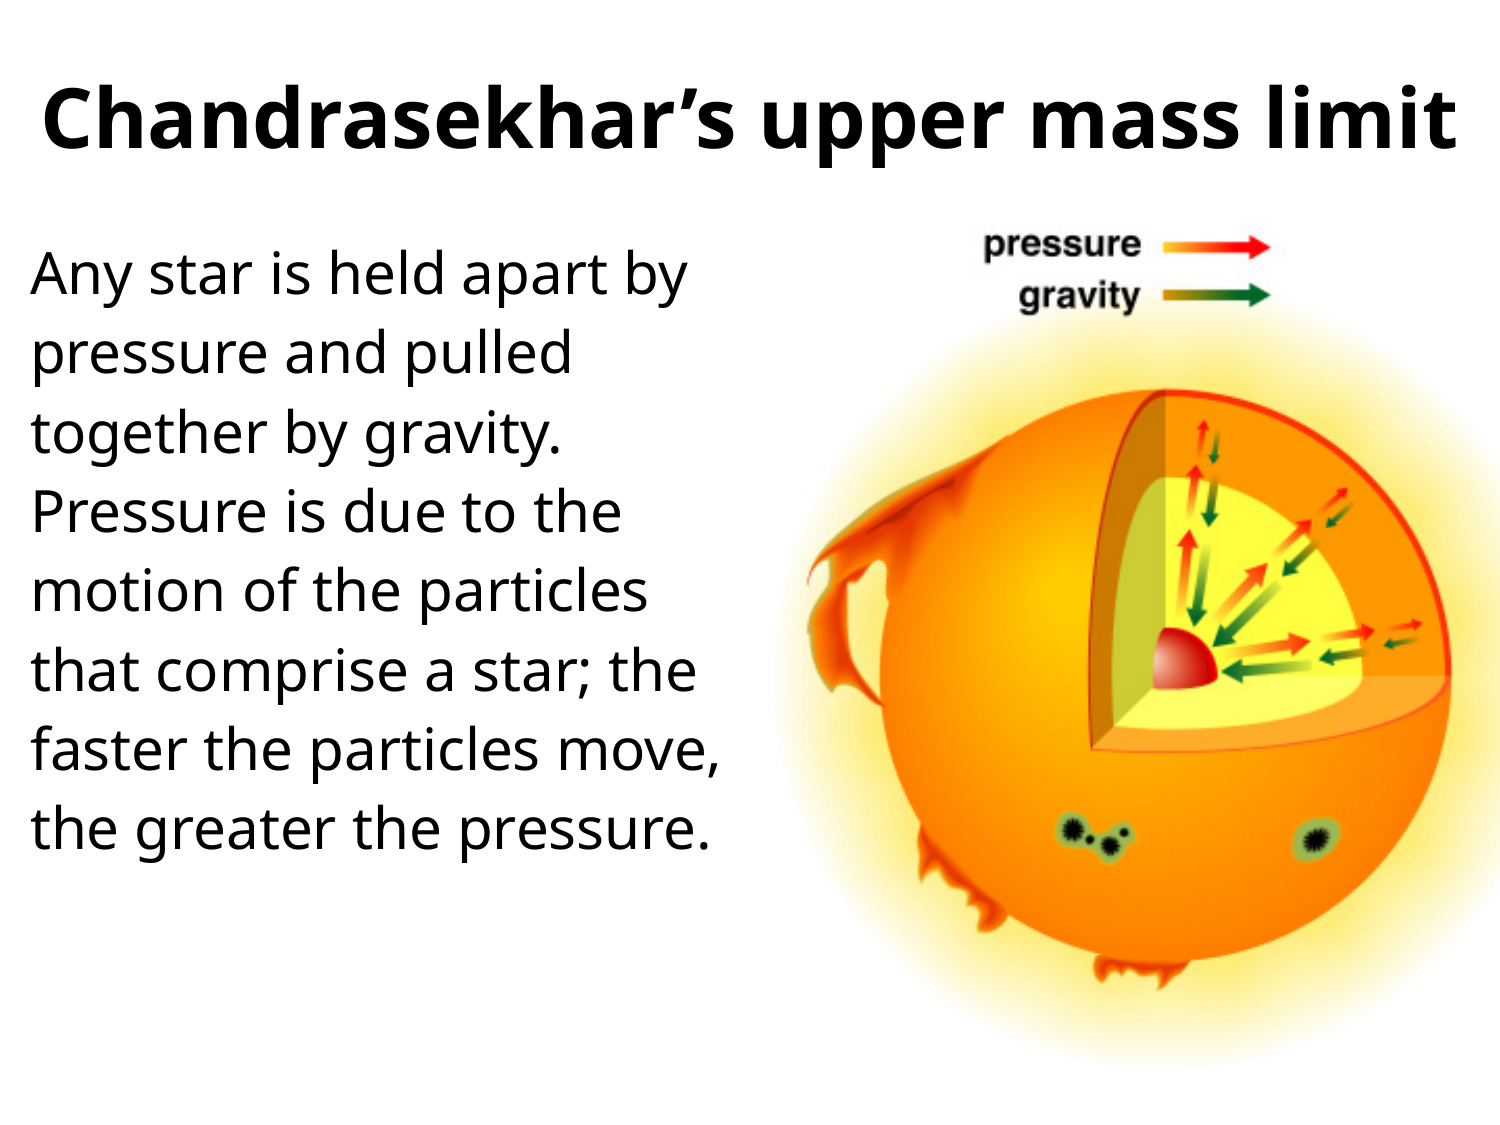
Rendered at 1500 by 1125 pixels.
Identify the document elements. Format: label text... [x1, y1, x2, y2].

title Chandrasekhar’s upper mass limit [30, 67, 1471, 165]
picture [720, 209, 1500, 1125]
list Any star is held apart by pressure and pulled together by gravity. Pressure is due to the motion of the particles that comprise a star; the faster the particles move, the greater the pressure. [30, 232, 720, 1096]
